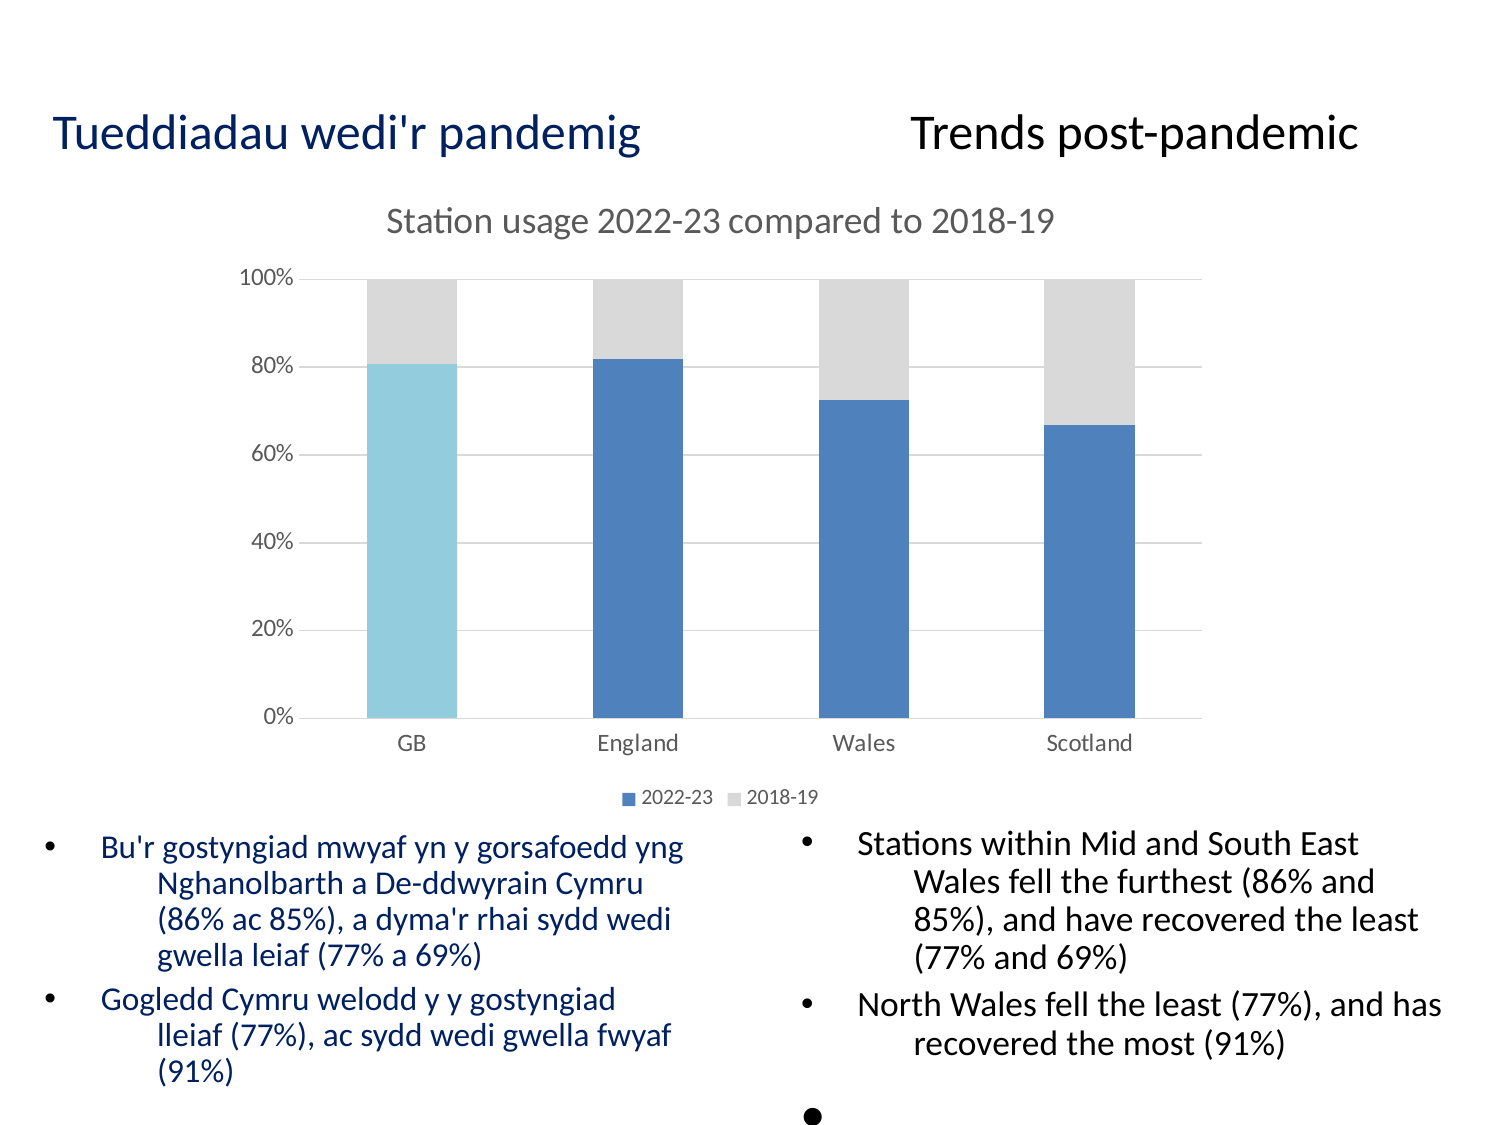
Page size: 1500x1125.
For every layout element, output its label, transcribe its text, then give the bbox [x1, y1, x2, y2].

text_box Trends post-pandemic [899, 51, 1500, 215]
list Stations within Mid and South East Wales fell the furthest (86% and 85%), and have recovered the least (77% and 69%) North Wales fell the least (77%), and has recovered the most (91%) [785, 817, 1459, 1093]
text_box Tueddiadau wedi'r pandemig [41, 51, 786, 215]
text_box Bu'r gostyngiad mwyaf yn y gorsafoedd yng Nghanolbarth a De-ddwyrain Cymru (86% ac 85%), a dyma'r rhai sydd wedi gwella leiaf (77% a 69%) Gogledd Cymru welodd y y gostyngiad lleiaf (77%), ac sydd wedi gwella fwyaf (91%) [29, 822, 700, 1099]
chart [218, 173, 1223, 818]
